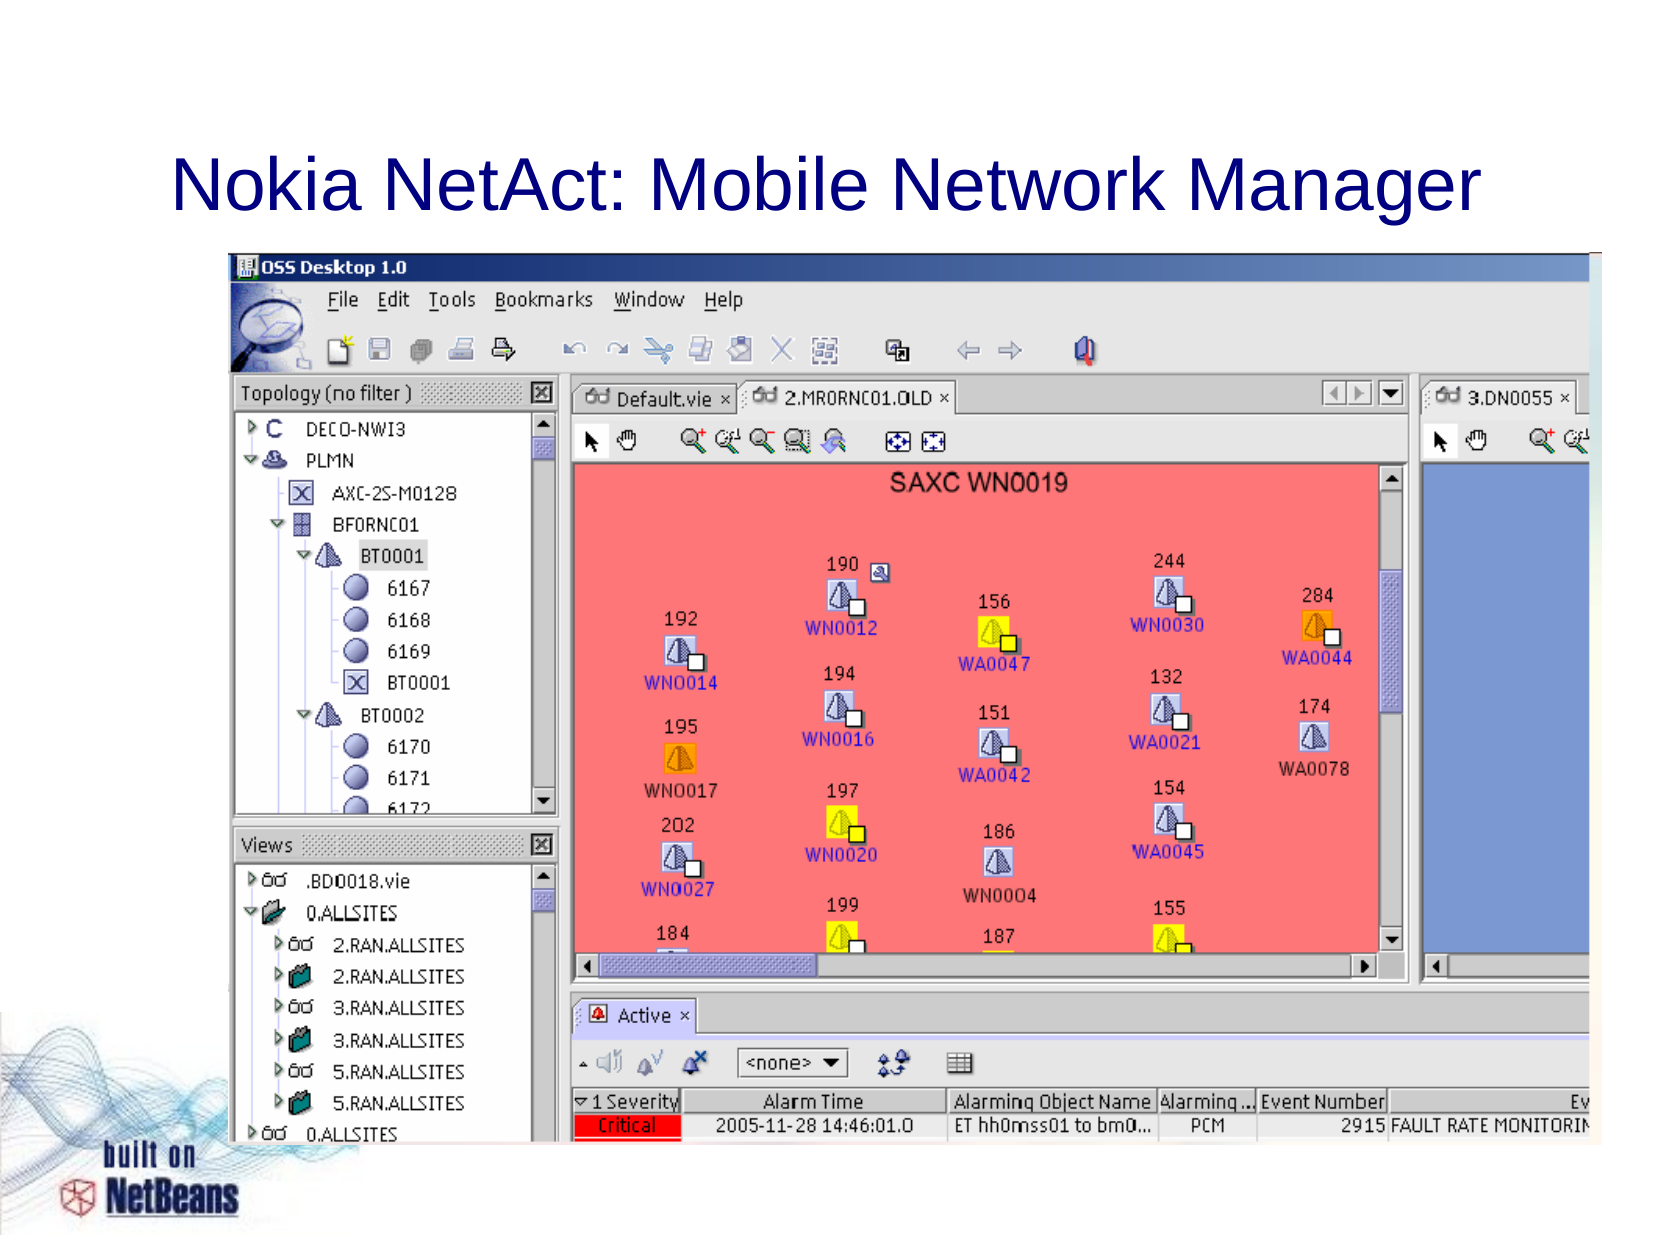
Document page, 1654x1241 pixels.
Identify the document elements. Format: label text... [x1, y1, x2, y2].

title Nokia NetAct: Mobile Network Manager [82, 112, 1571, 257]
picture [0, 252, 1602, 1235]
